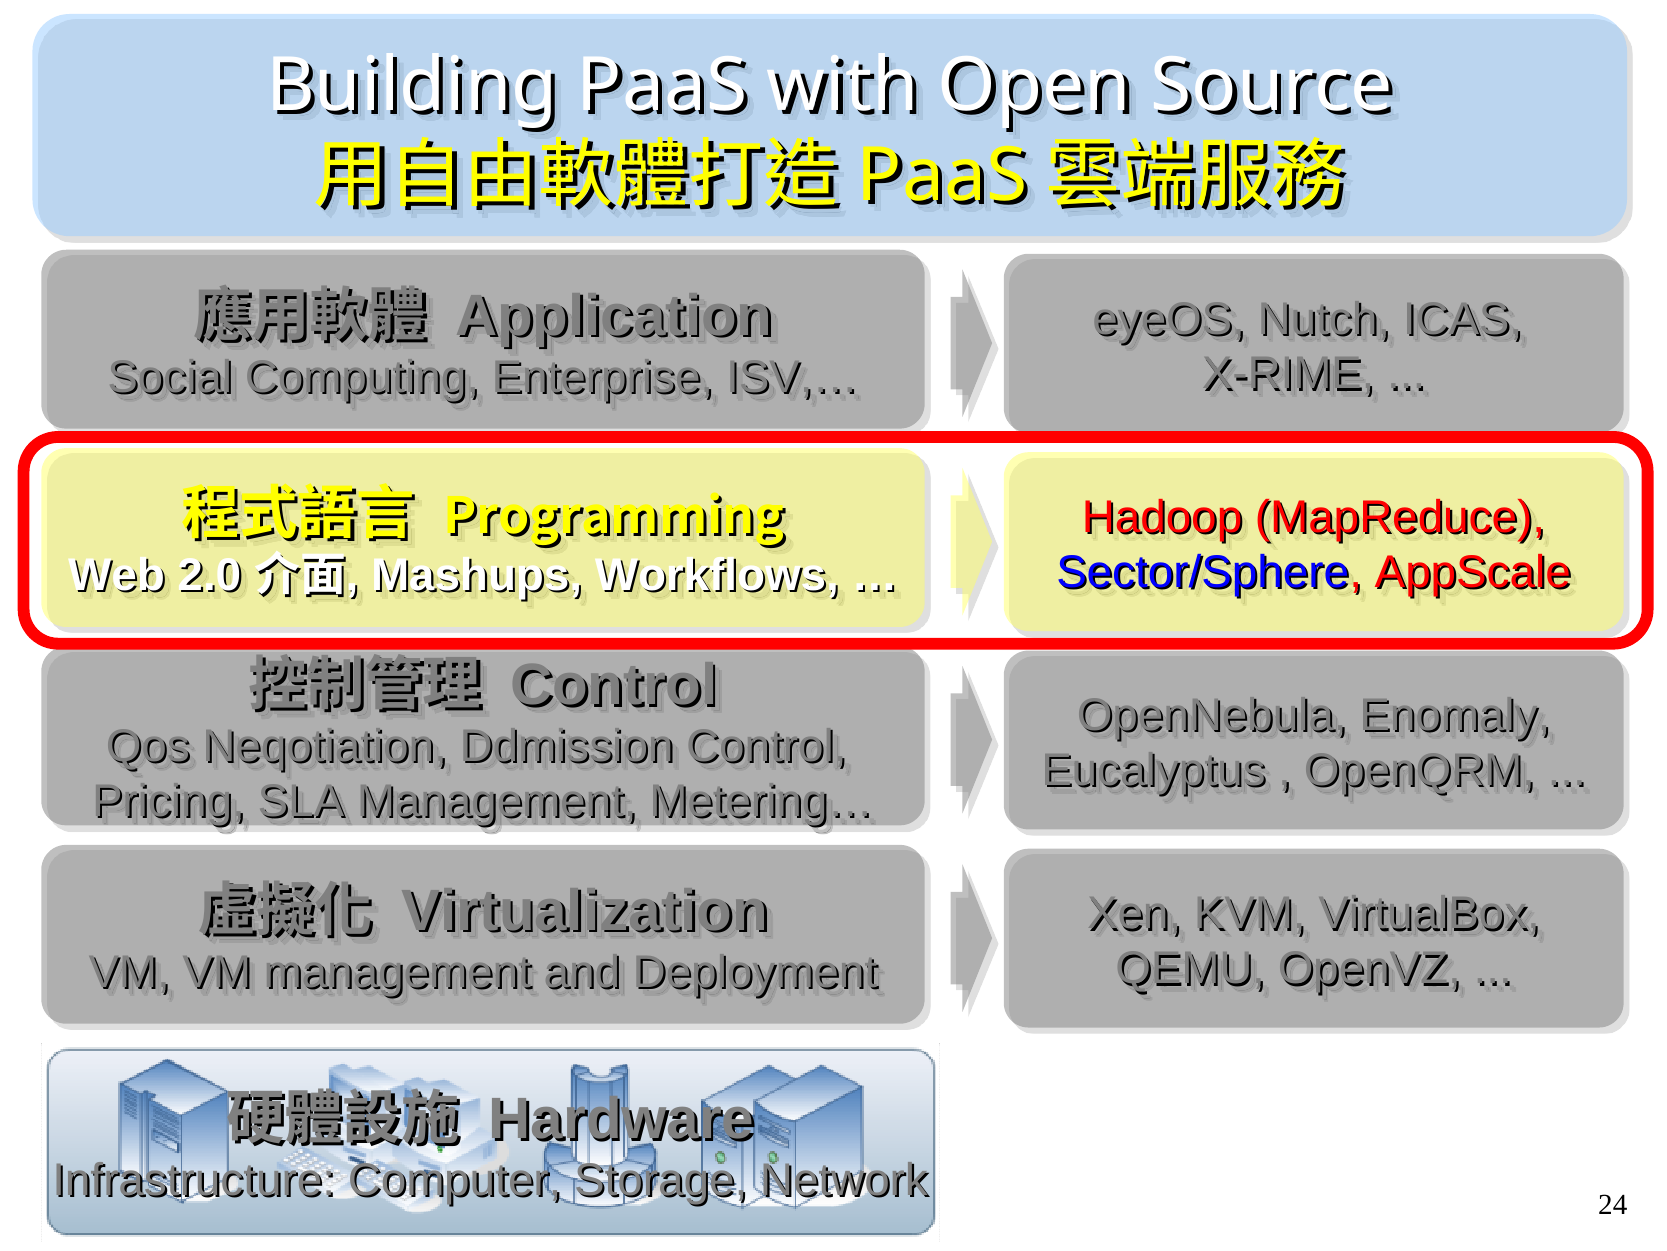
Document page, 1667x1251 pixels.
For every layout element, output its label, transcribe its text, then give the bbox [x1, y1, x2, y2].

picture [41, 1043, 940, 1242]
text_box 控制管理 Control Qos Neqotiation, Ddmission Control, Pricing, SLA Management, Metering… [41, 650, 925, 826]
text_box [950, 467, 993, 616]
text_box [950, 269, 993, 417]
text_box OpenNebula, Enomaly, Eucalyptus , OpenQRM, ... [1003, 650, 1624, 830]
text_box 虛擬化 Virtualization VM, VM management and Deployment [41, 844, 925, 1024]
text_box 應用軟體 Application Social Computing, Enterprise, ISV,… [41, 249, 925, 429]
text_box 程式語言 Programming Web 2.0 介面, Mashups, Workflows, … [41, 448, 925, 627]
text_box [950, 864, 993, 1012]
text_box [950, 665, 993, 814]
text_box eyeOS, Nutch, ICAS, X-RIME, ... [1003, 253, 1624, 431]
text_box Xen, KVM, VirtualBox, QEMU, OpenVZ, ... [1003, 848, 1624, 1028]
text_box Hadoop (MapReduce), Sector/Sphere, AppScale [1003, 452, 1624, 632]
text_box Building PaaS with Open Source 用自由軟體打造PaaS雲端服務 [32, 13, 1628, 237]
